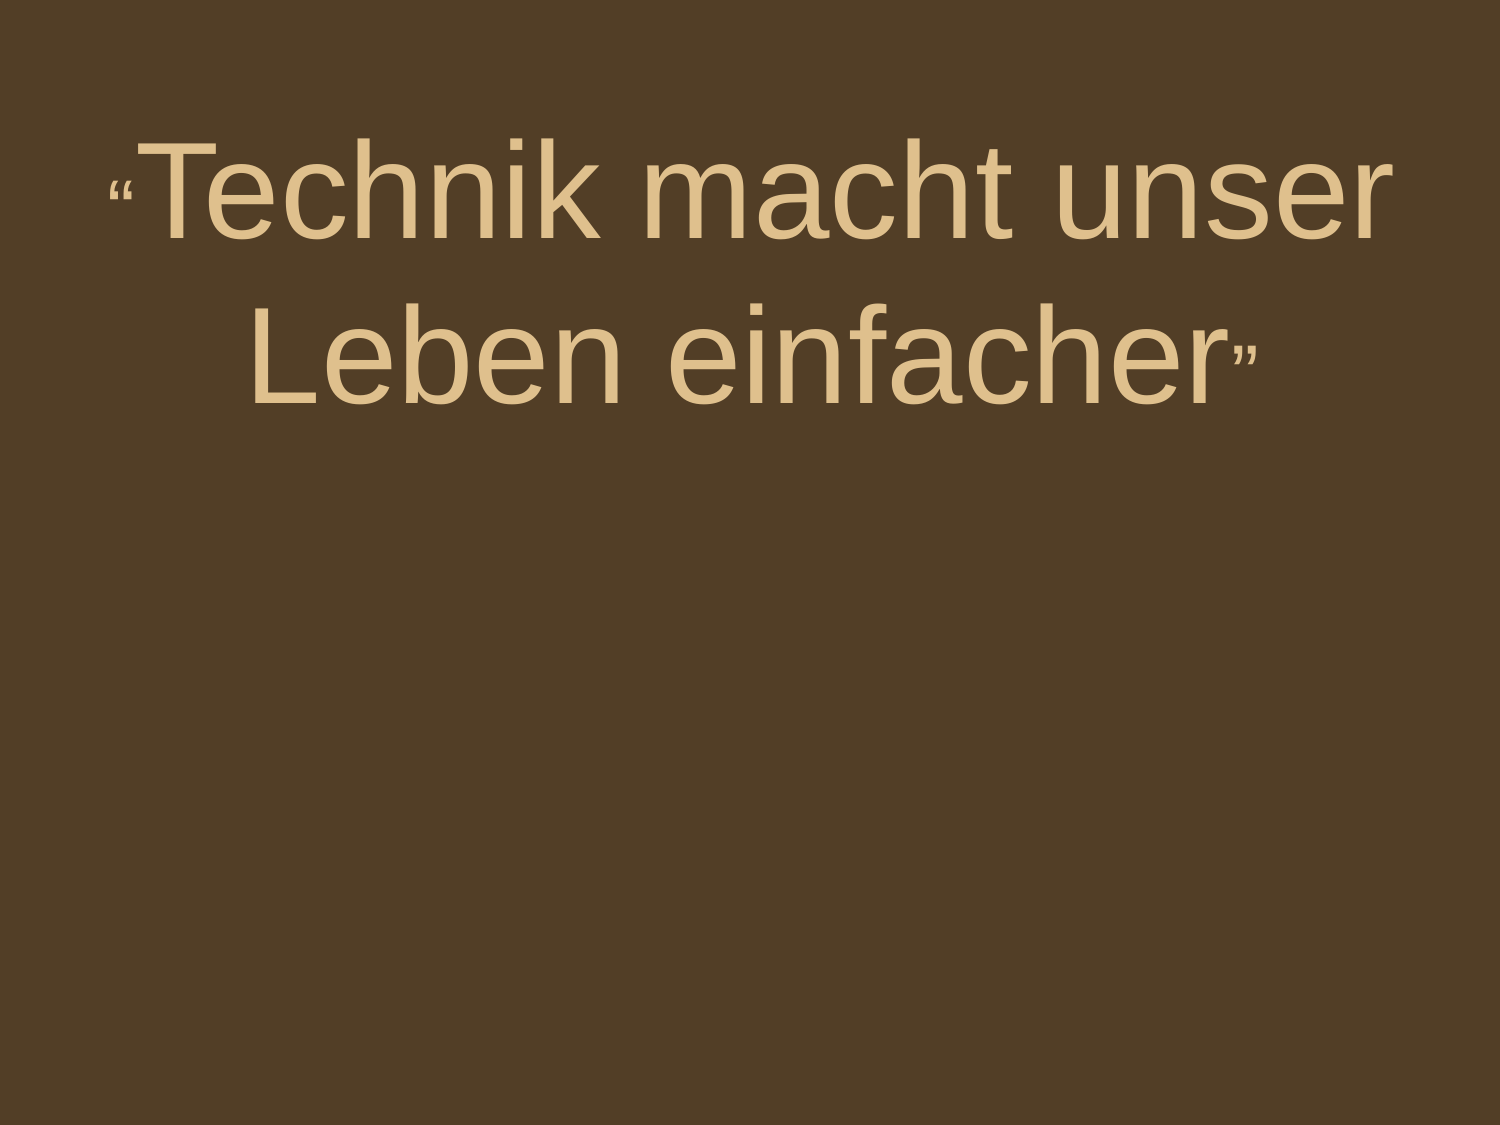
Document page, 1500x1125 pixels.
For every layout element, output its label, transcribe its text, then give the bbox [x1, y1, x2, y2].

title “Technik macht unser Leben einfacher” [76, 172, 1427, 361]
